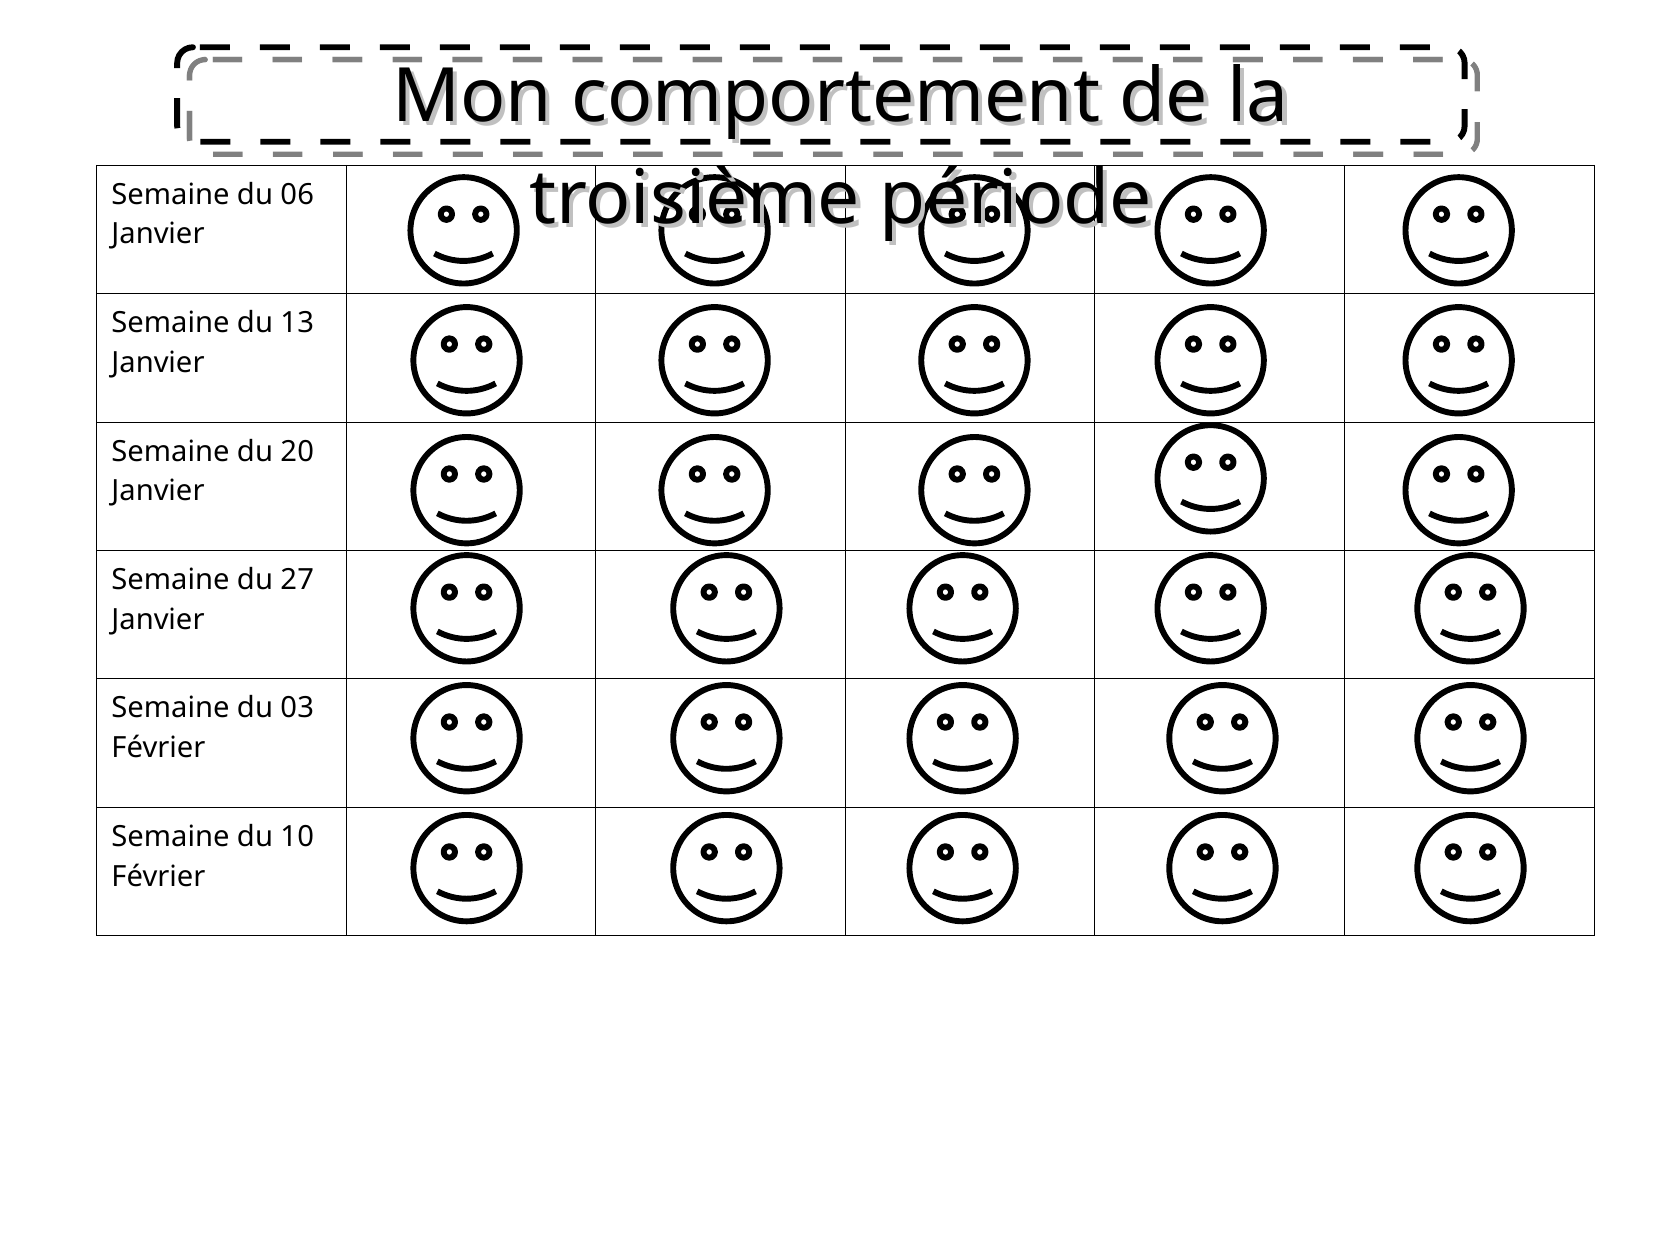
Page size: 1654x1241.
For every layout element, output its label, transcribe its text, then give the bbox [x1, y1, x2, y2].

table_header [667, 209, 676, 218]
table_cell [1345, 294, 1594, 422]
table_cell [596, 294, 845, 422]
table_header [925, 181, 1024, 280]
table_header [1095, 166, 1344, 293]
table_header [665, 181, 764, 280]
table_cell Semaine du 03 Février [97, 679, 346, 807]
table_cell [596, 808, 845, 935]
table_header [347, 166, 595, 293]
table_cell [347, 808, 595, 935]
table_cell Semaine du 27 Janvier [97, 551, 346, 678]
table_cell Semaine du 13 Janvier [97, 294, 346, 422]
table_cell [1345, 551, 1594, 678]
table_cell [846, 294, 1094, 422]
table_cell [846, 679, 1094, 807]
table_cell Semaine du 20 Janvier [97, 423, 346, 550]
table_cell [1345, 679, 1594, 807]
table_cell [846, 808, 1094, 935]
text_box Mon comportement de la troisième période [220, 33, 1461, 151]
table_header [1033, 192, 1052, 218]
table_cell Semaine du 10 Février [97, 808, 346, 935]
table_cell [347, 294, 595, 422]
table_cell [1095, 551, 1344, 678]
table_cell [347, 423, 595, 550]
table_cell [347, 551, 595, 678]
table_cell [596, 679, 845, 807]
table_header [600, 192, 619, 218]
table_cell [1345, 808, 1594, 935]
table_cell [1345, 423, 1594, 550]
table_cell [1095, 808, 1344, 935]
table_header [834, 191, 845, 199]
table_header [1078, 192, 1094, 218]
table_cell [596, 551, 845, 678]
table_cell [347, 679, 595, 807]
table_header [664, 191, 673, 199]
table_cell [1095, 679, 1344, 807]
table_cell [596, 423, 845, 550]
table_cell [1095, 423, 1344, 550]
table_header Semaine du 06 Janvier [97, 166, 346, 293]
table_header [721, 191, 737, 199]
table_header [896, 192, 914, 218]
table_header [1345, 166, 1594, 293]
table_header [846, 166, 1094, 293]
table_cell [846, 551, 1094, 678]
table_cell [1095, 294, 1344, 422]
table_header [833, 208, 845, 218]
table_header [941, 208, 950, 218]
table_cell [846, 423, 1094, 550]
table_header [942, 191, 957, 199]
table_cell [1161, 429, 1260, 528]
table_header [596, 166, 845, 293]
